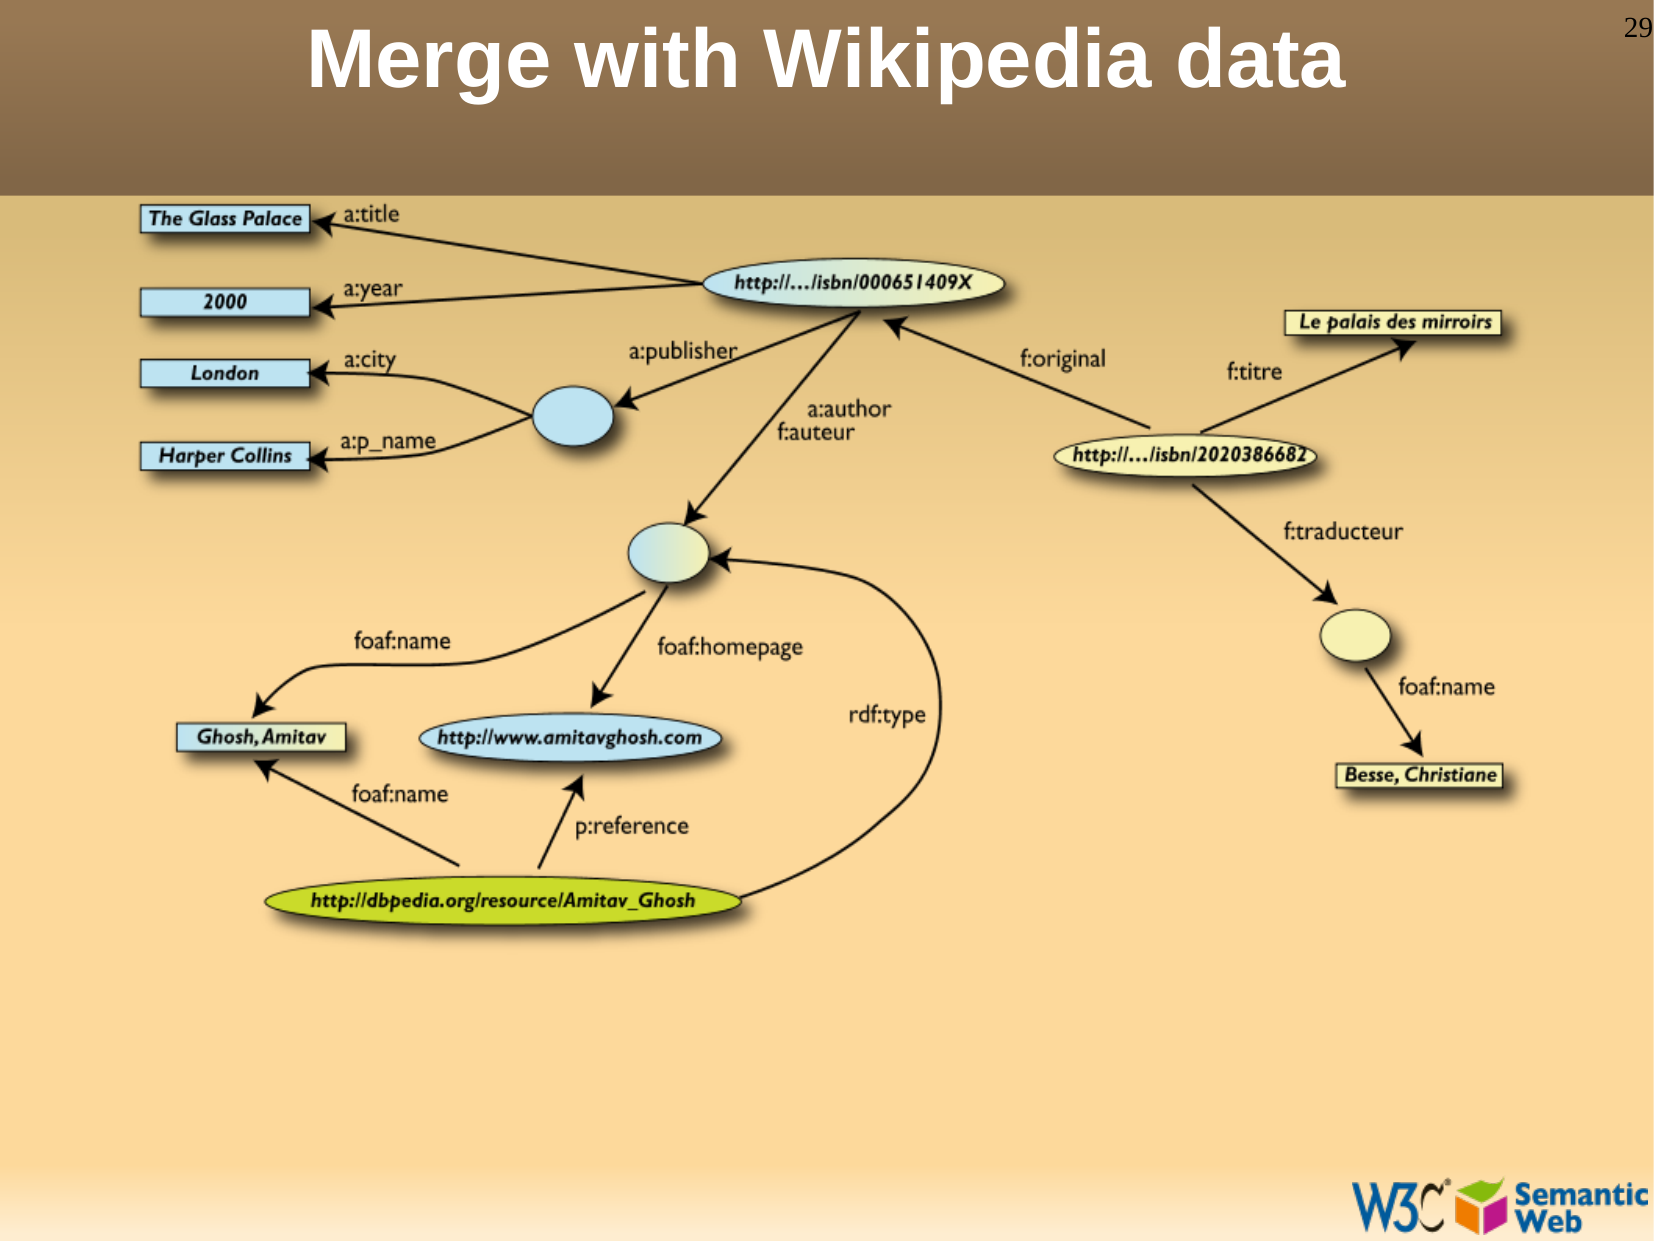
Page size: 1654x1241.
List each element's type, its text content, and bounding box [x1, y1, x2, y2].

title Merge with Wikipedia data [0, 0, 1654, 119]
picture [0, 119, 1654, 1241]
